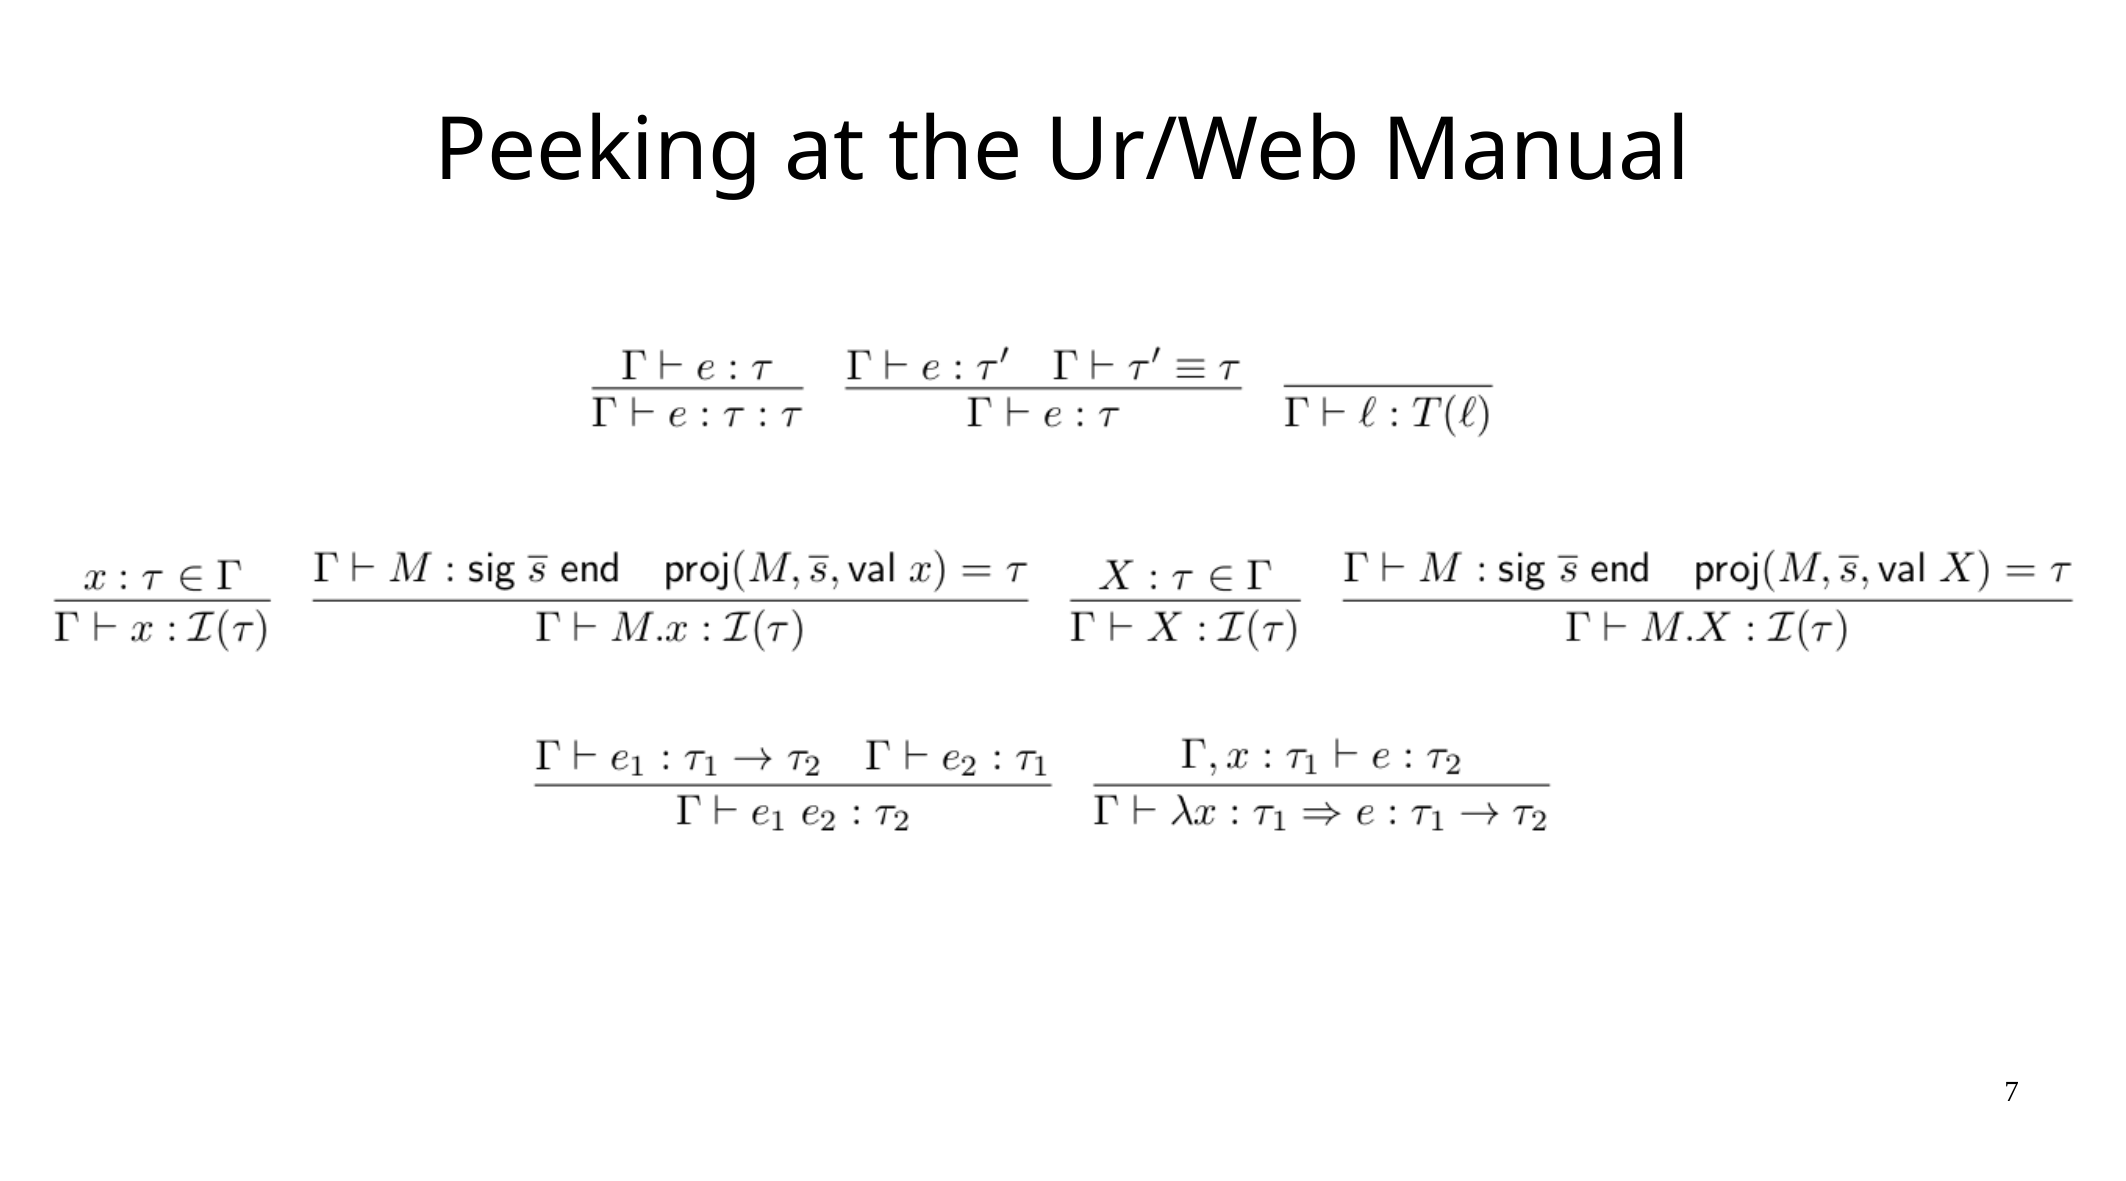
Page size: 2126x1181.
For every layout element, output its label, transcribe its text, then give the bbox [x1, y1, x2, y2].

picture [32, 334, 2114, 862]
title Peeking at the Ur/Web Manual [106, 47, 2020, 245]
